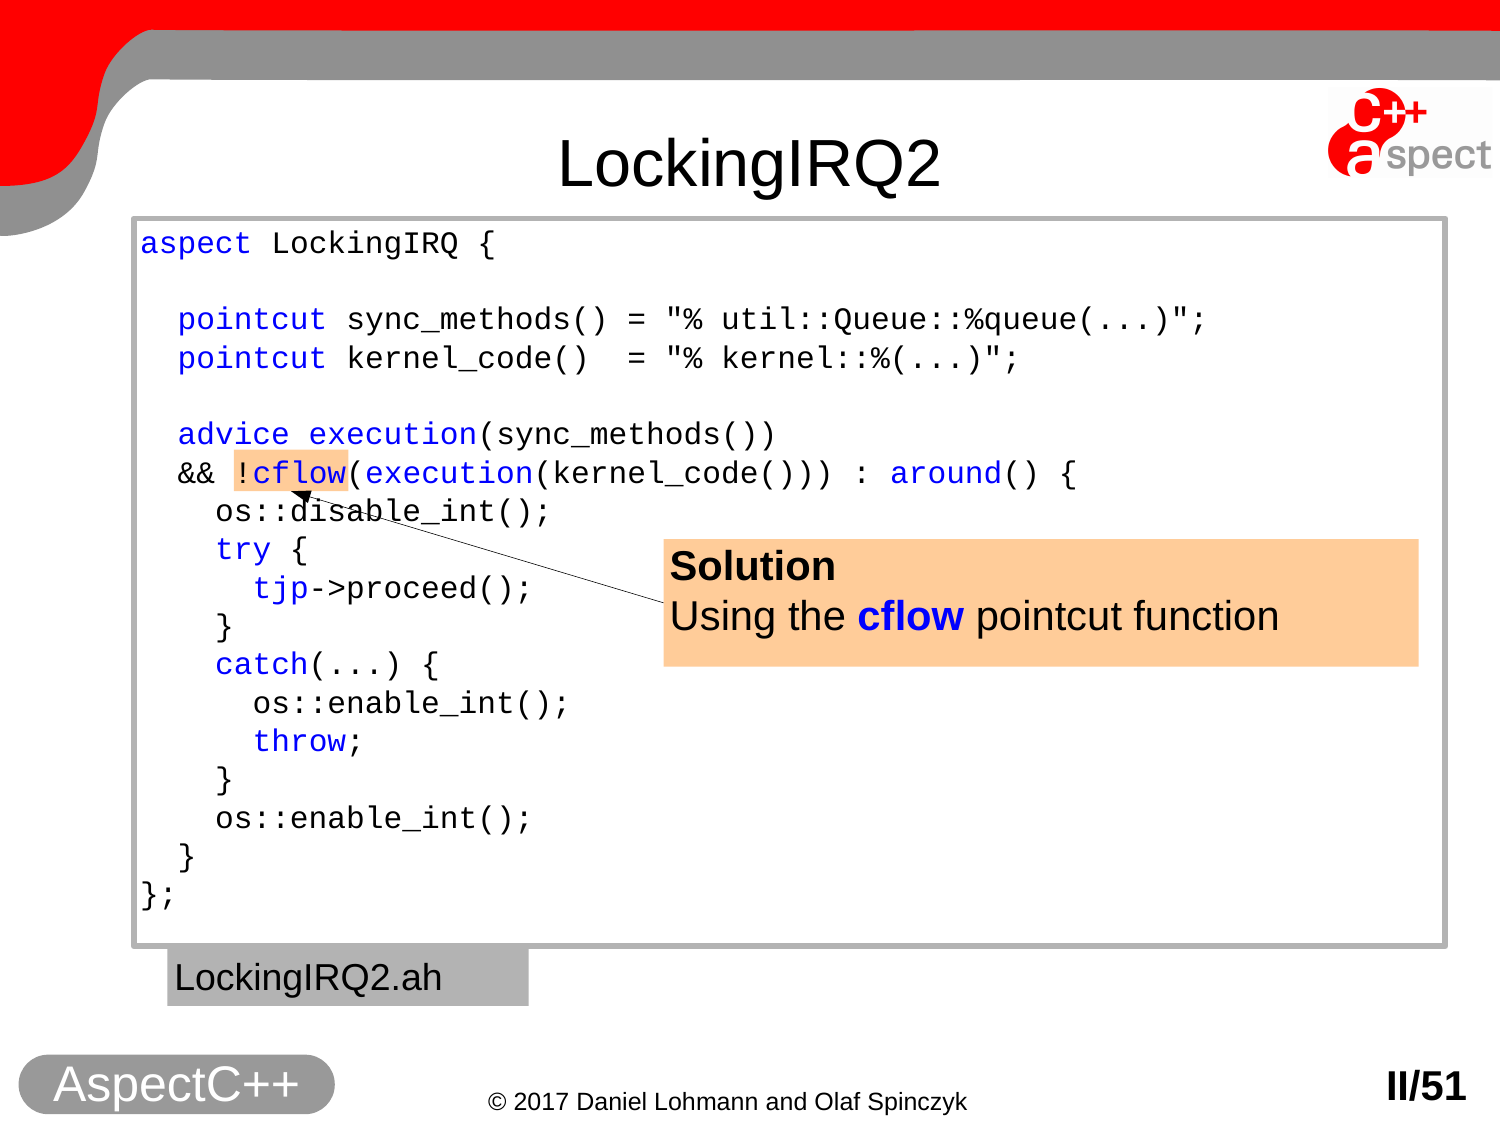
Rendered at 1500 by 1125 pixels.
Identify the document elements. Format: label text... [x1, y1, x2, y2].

text_box Solution Using the cflow pointcut function [663, 539, 1419, 667]
text_box aspect LockingIRQ { pointcut sync_methods() = "% util::Queue::%queue(...)"; pointcut kernel_code() = "% kernel::%(...)"; advice execution(sync_methods()) && !cflow(execution(kernel_code())) : around() { os::disable_int(); try { tjp->proceed(); } catch(...) { os::enable_int(); throw; } os::enable_int(); } }; [133, 218, 1446, 947]
title LockingIRQ2 [112, 98, 1388, 223]
text_box LockingIRQ2.ah [167, 946, 529, 1003]
